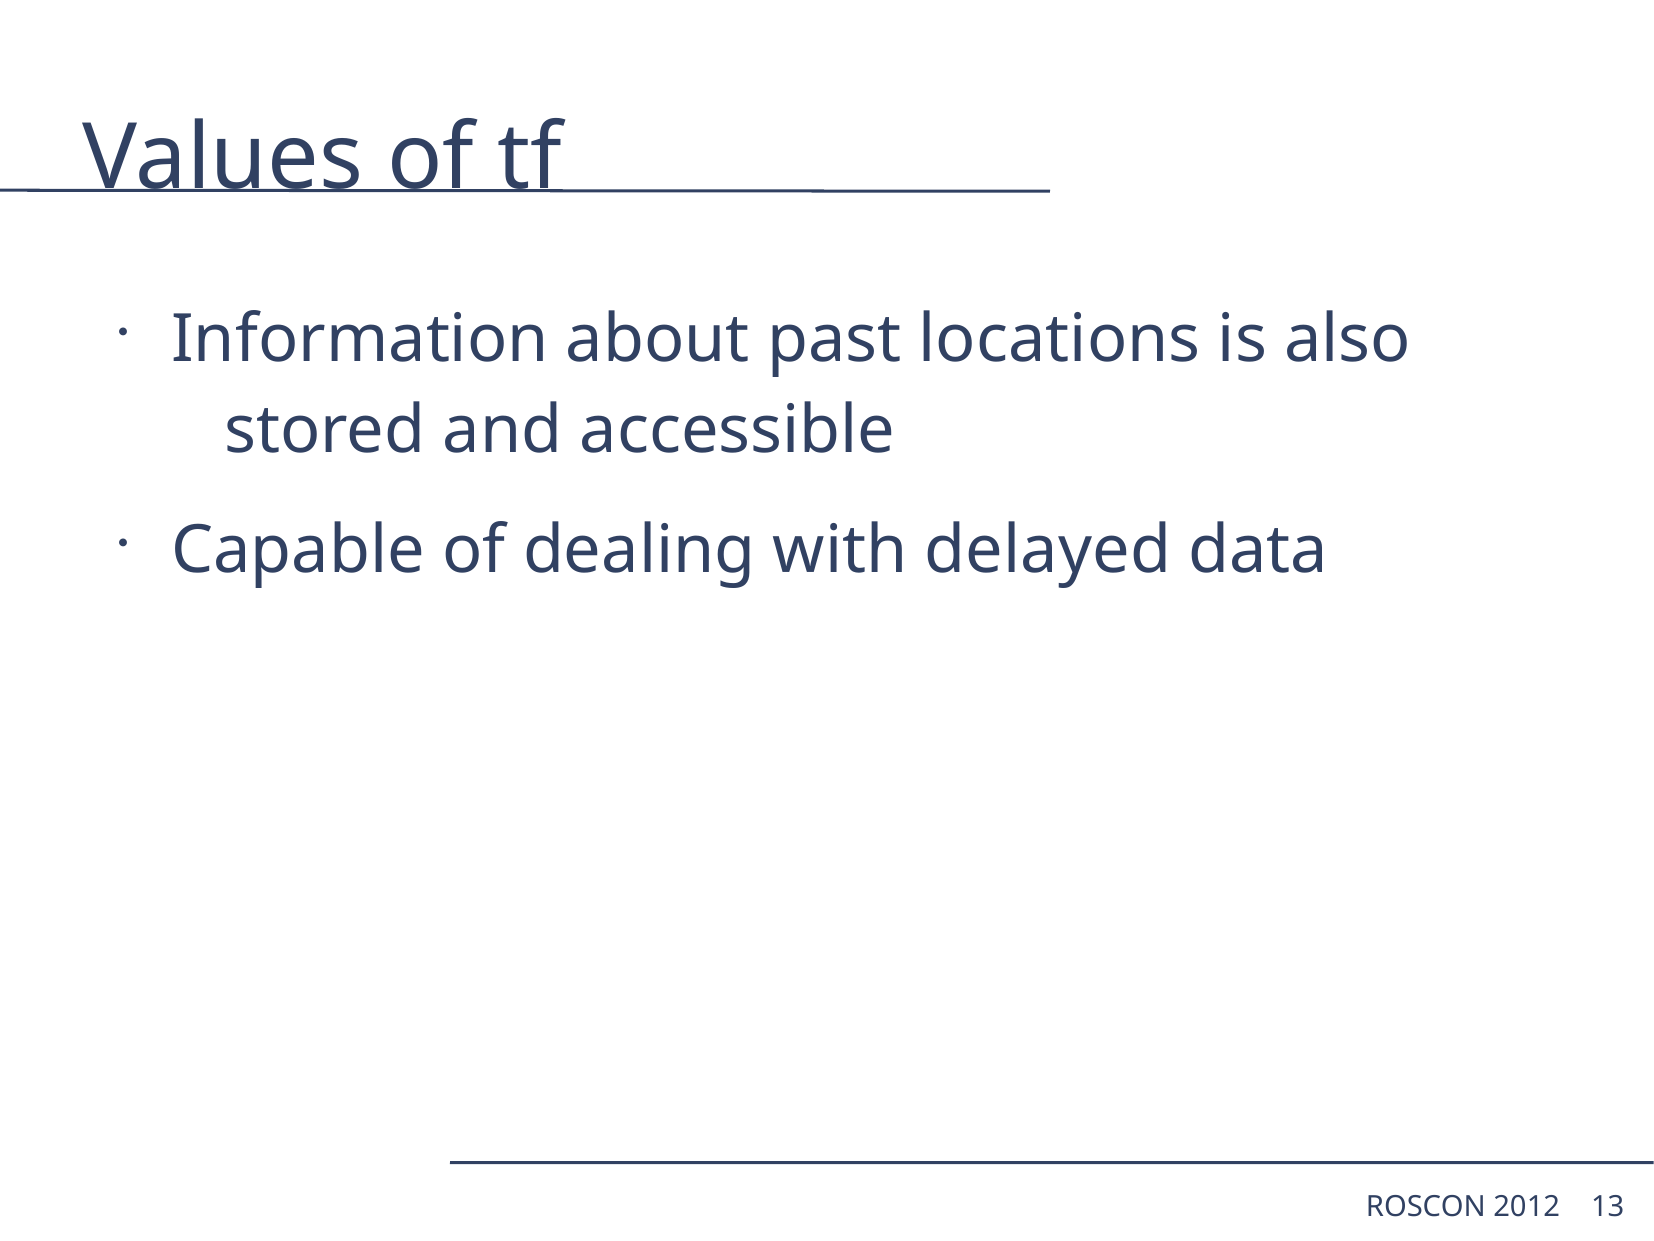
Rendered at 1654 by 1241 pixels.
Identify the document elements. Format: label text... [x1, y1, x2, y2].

list Information about past locations is also stored and accessible Capable of dealing with delayed data [82, 290, 1571, 1109]
title Values of tf [82, 49, 1571, 257]
